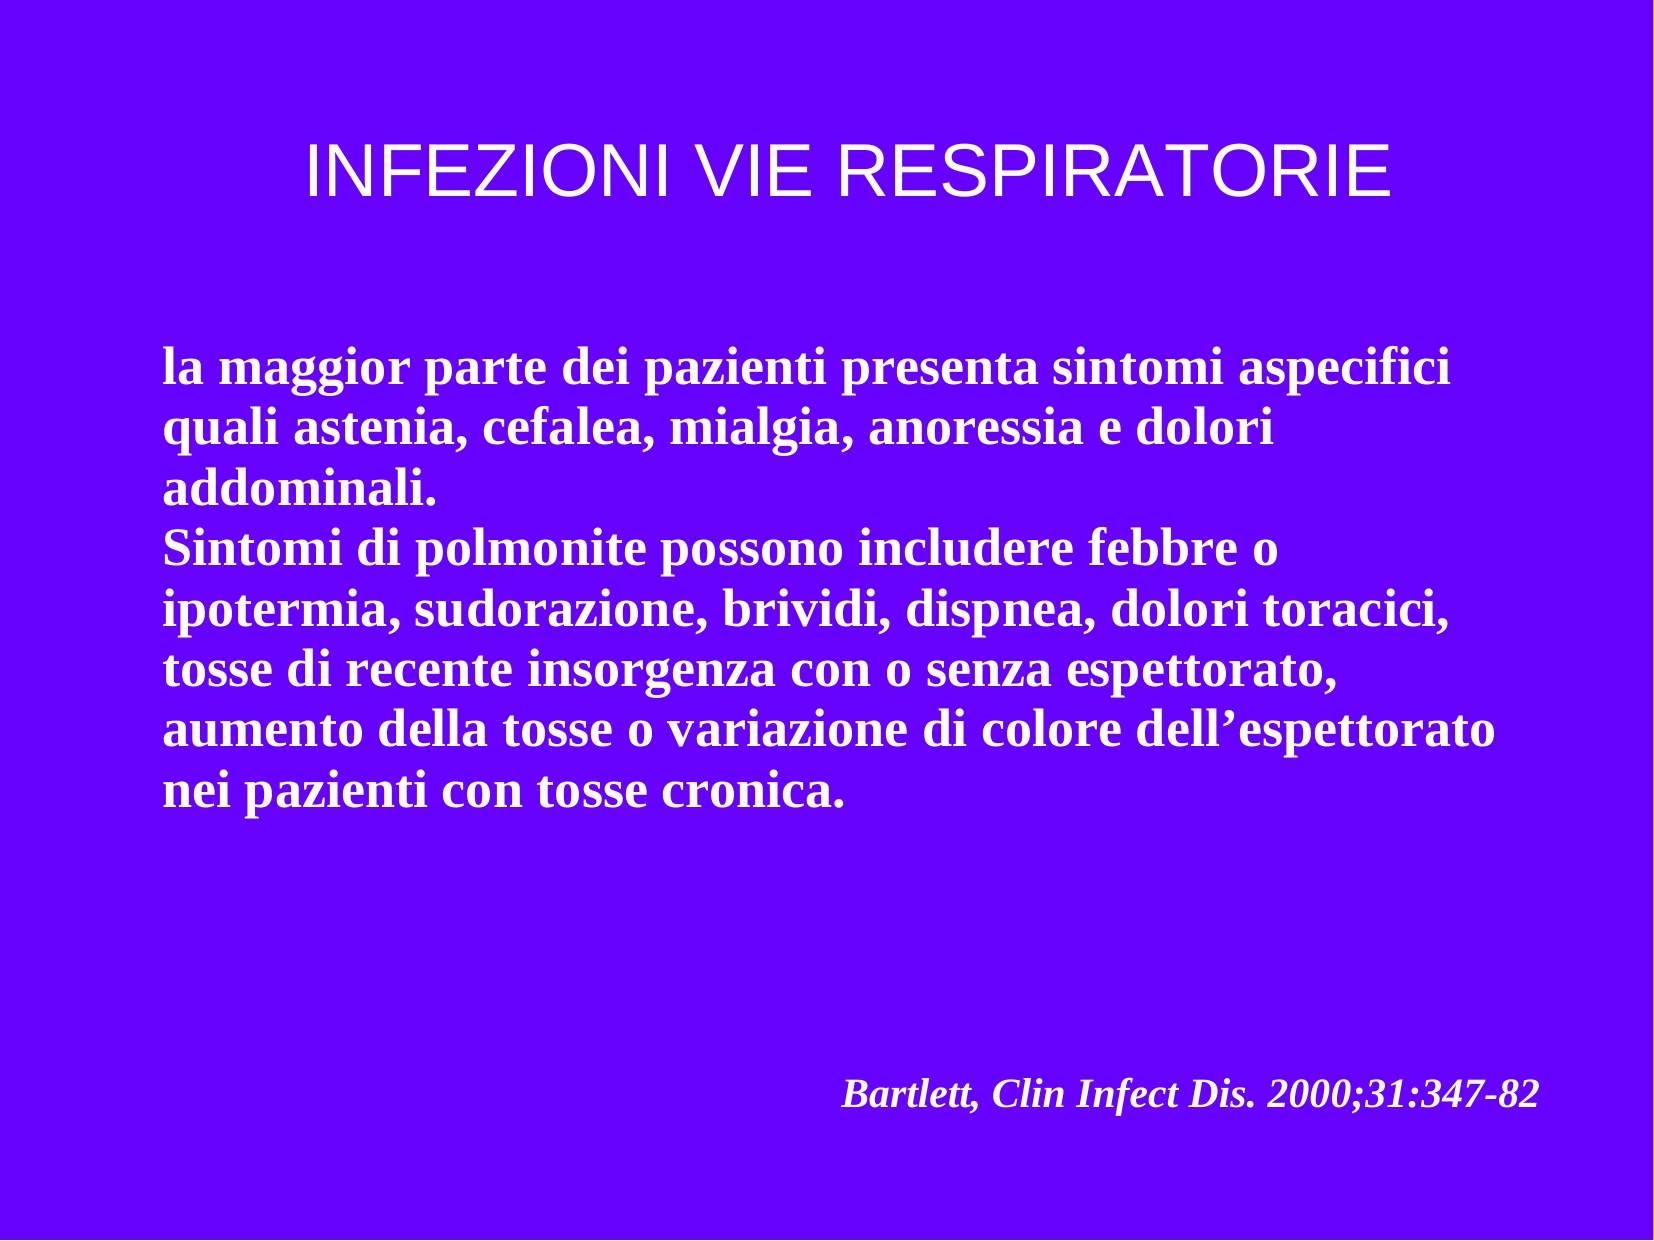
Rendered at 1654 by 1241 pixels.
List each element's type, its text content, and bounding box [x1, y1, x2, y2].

text_box Bartlett, Clin Infect Dis. 2000;31:347-82 [826, 1062, 1556, 1125]
text_box la maggior parte dei pazienti presenta sintomi aspecifici quali astenia, cefalea, mialgia, anoressia e dolori addominali. Sintomi di polmonite possono includere febbre o ipotermia, sudorazione, brividi, dispnea, dolori toracici, tosse di recente insorgenza con o senza espettorato, aumento della tosse o variazione di colore dell’espettorato nei pazienti con tosse cronica. [147, 328, 1517, 827]
text_box INFEZIONI VIE RESPIRATORIE [107, 81, 1591, 262]
